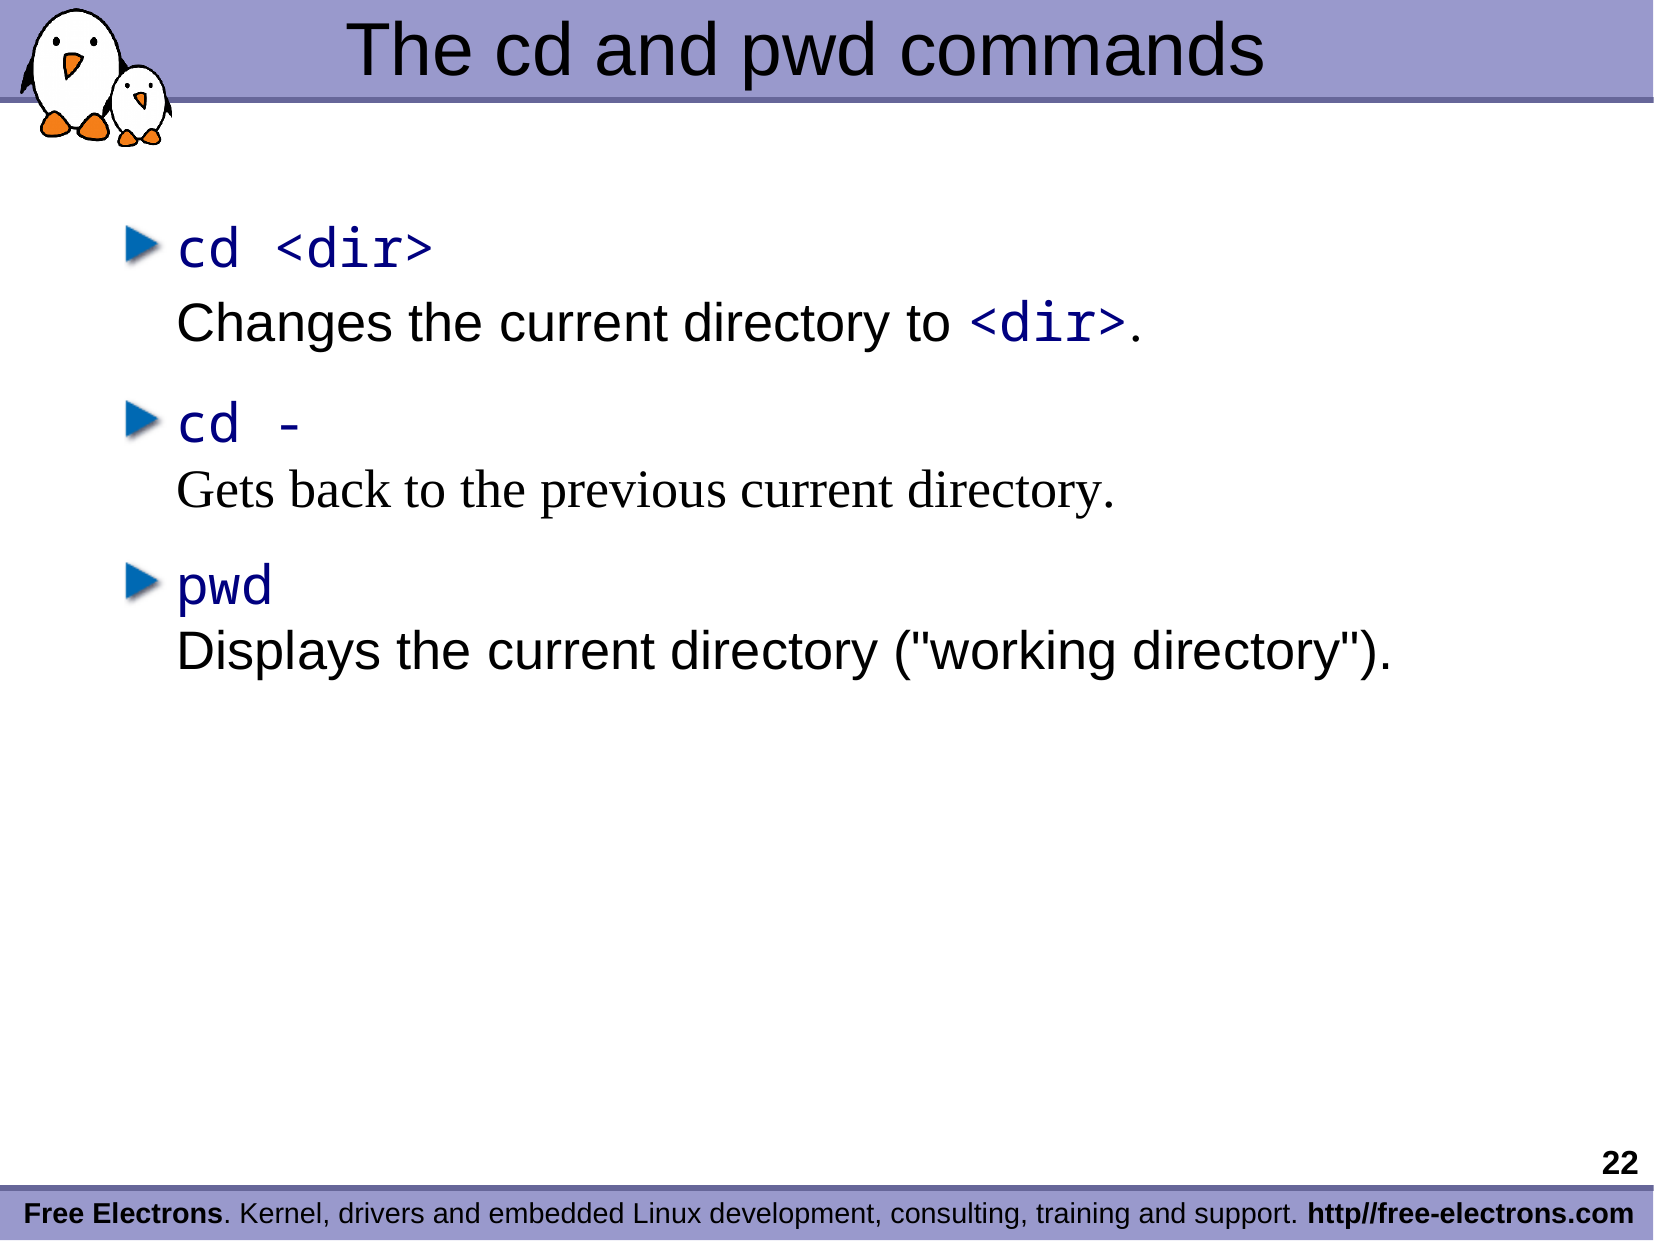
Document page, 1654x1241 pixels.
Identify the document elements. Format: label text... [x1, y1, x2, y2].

picture [20, 8, 172, 147]
title The cd and pwd commands [60, 0, 1551, 100]
list cd <dir> Changes the current directory to <dir>. cd - Gets back to the previous current directory. pwd Displays the current directory ("working directory"). [105, 209, 1518, 1060]
